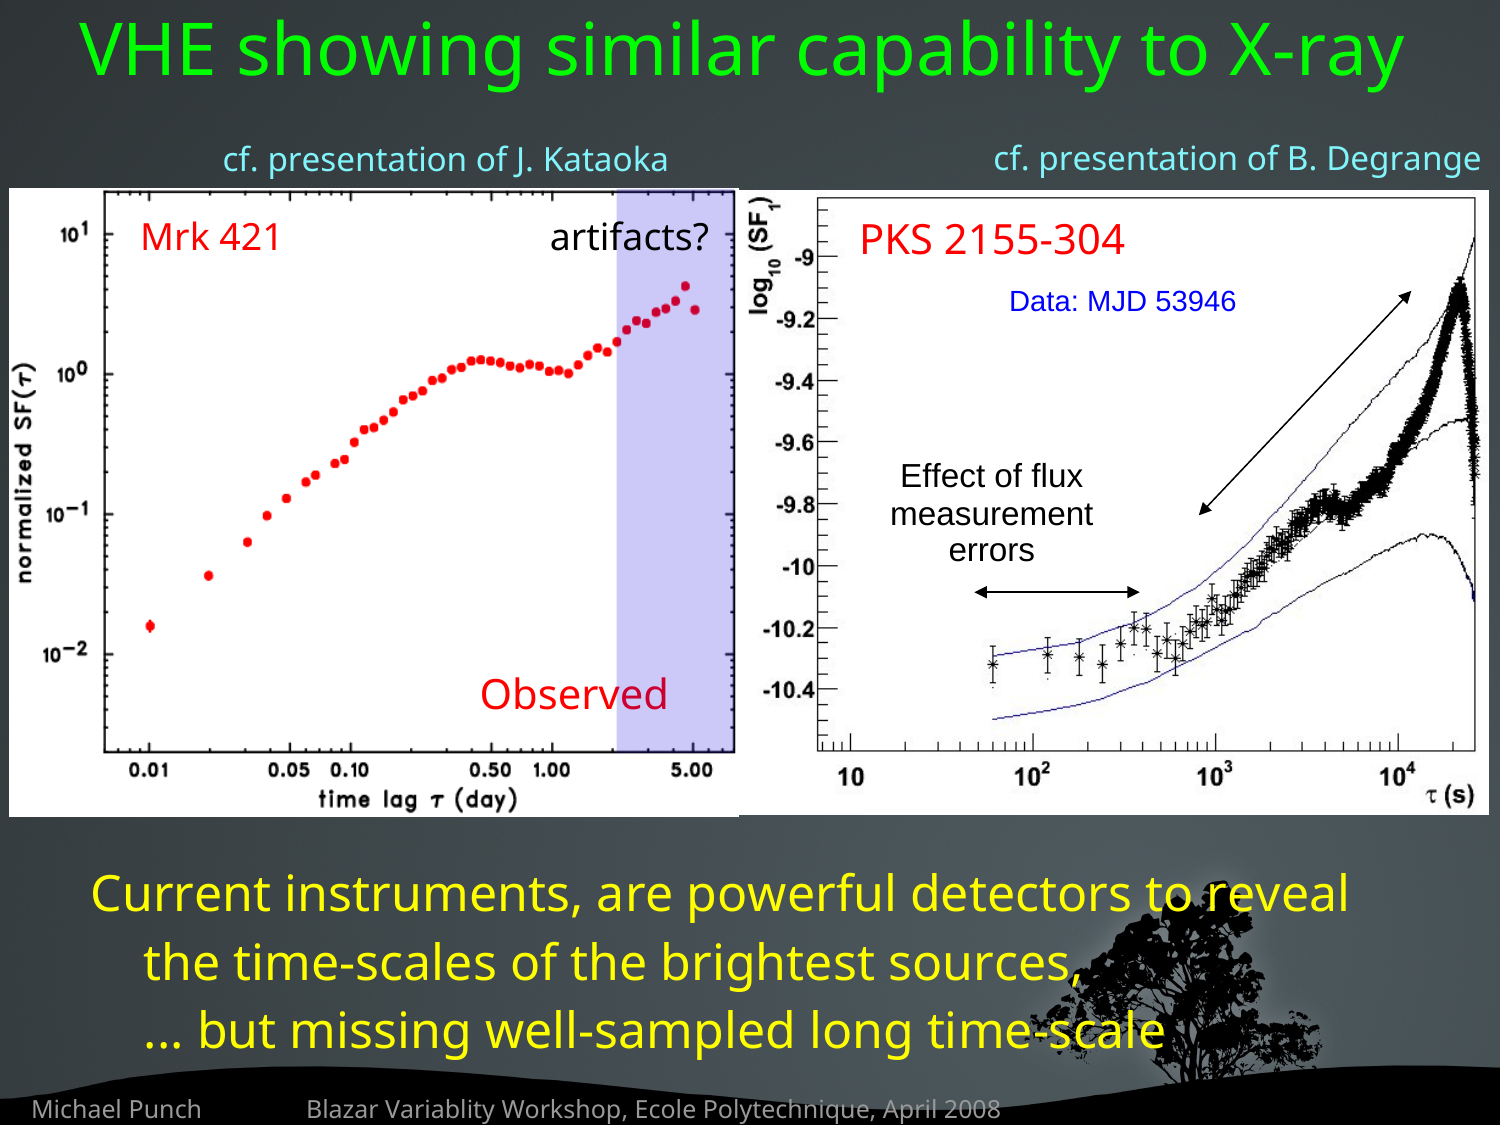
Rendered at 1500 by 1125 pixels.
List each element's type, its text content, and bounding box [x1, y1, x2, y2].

text_box [616, 188, 734, 753]
picture [0, 0, 1500, 1125]
text_box cf. presentation of B. Degrange [978, 127, 1498, 189]
text_box Mrk 421 [125, 202, 299, 270]
text_box artifacts? [535, 202, 725, 270]
text_box Observed [464, 656, 616, 730]
text_box Current instruments, are powerful detectors to reveal the time-scales of the brightest sources, ... but missing well-sampled long time-scale [72, 858, 1406, 1041]
text_box PKS 2155-304 Data: MJD 53946 [844, 202, 1270, 332]
text_box cf. presentation of J. Kataoka [207, 128, 708, 182]
text_box Effect of flux measurement errors [844, 450, 1140, 577]
title VHE showing similar capability to X-ray [8, 2, 1477, 92]
